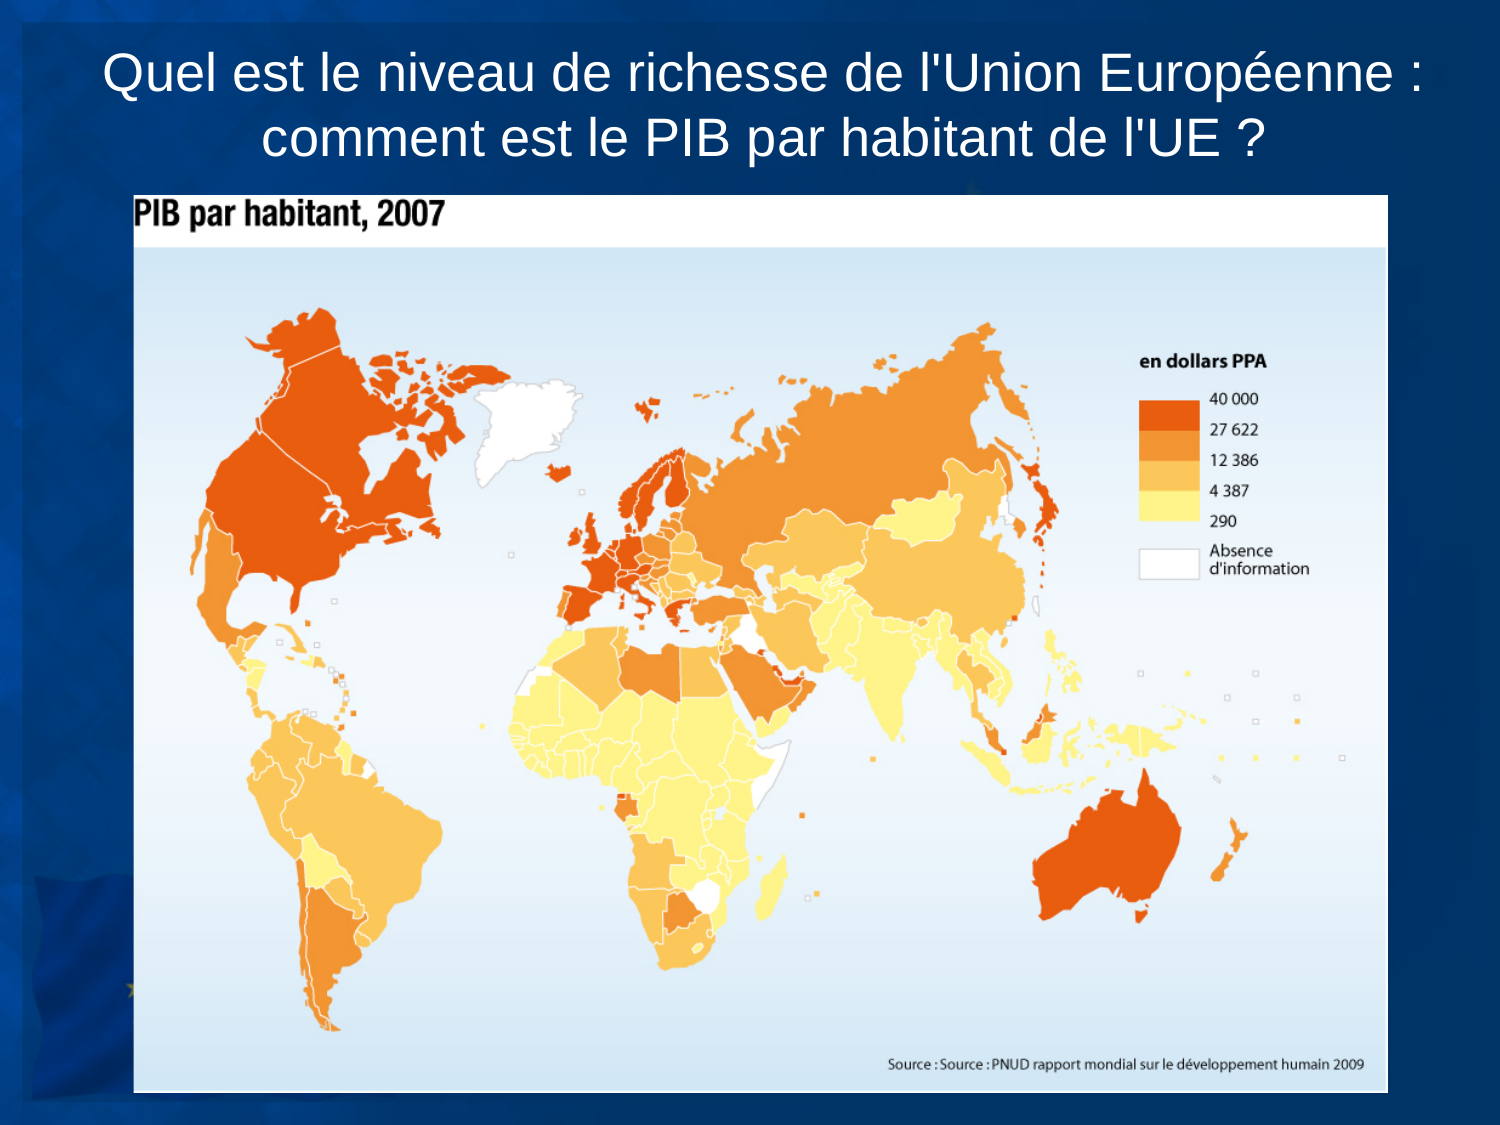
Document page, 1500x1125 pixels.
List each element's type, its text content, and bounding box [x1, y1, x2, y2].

picture [0, 0, 1500, 1125]
text_box Quel est le niveau de richesse de l'Union Européenne : comment est le PIB par habitant de l'UE ? [29, 29, 1500, 185]
text_box [133, 195, 1388, 1093]
